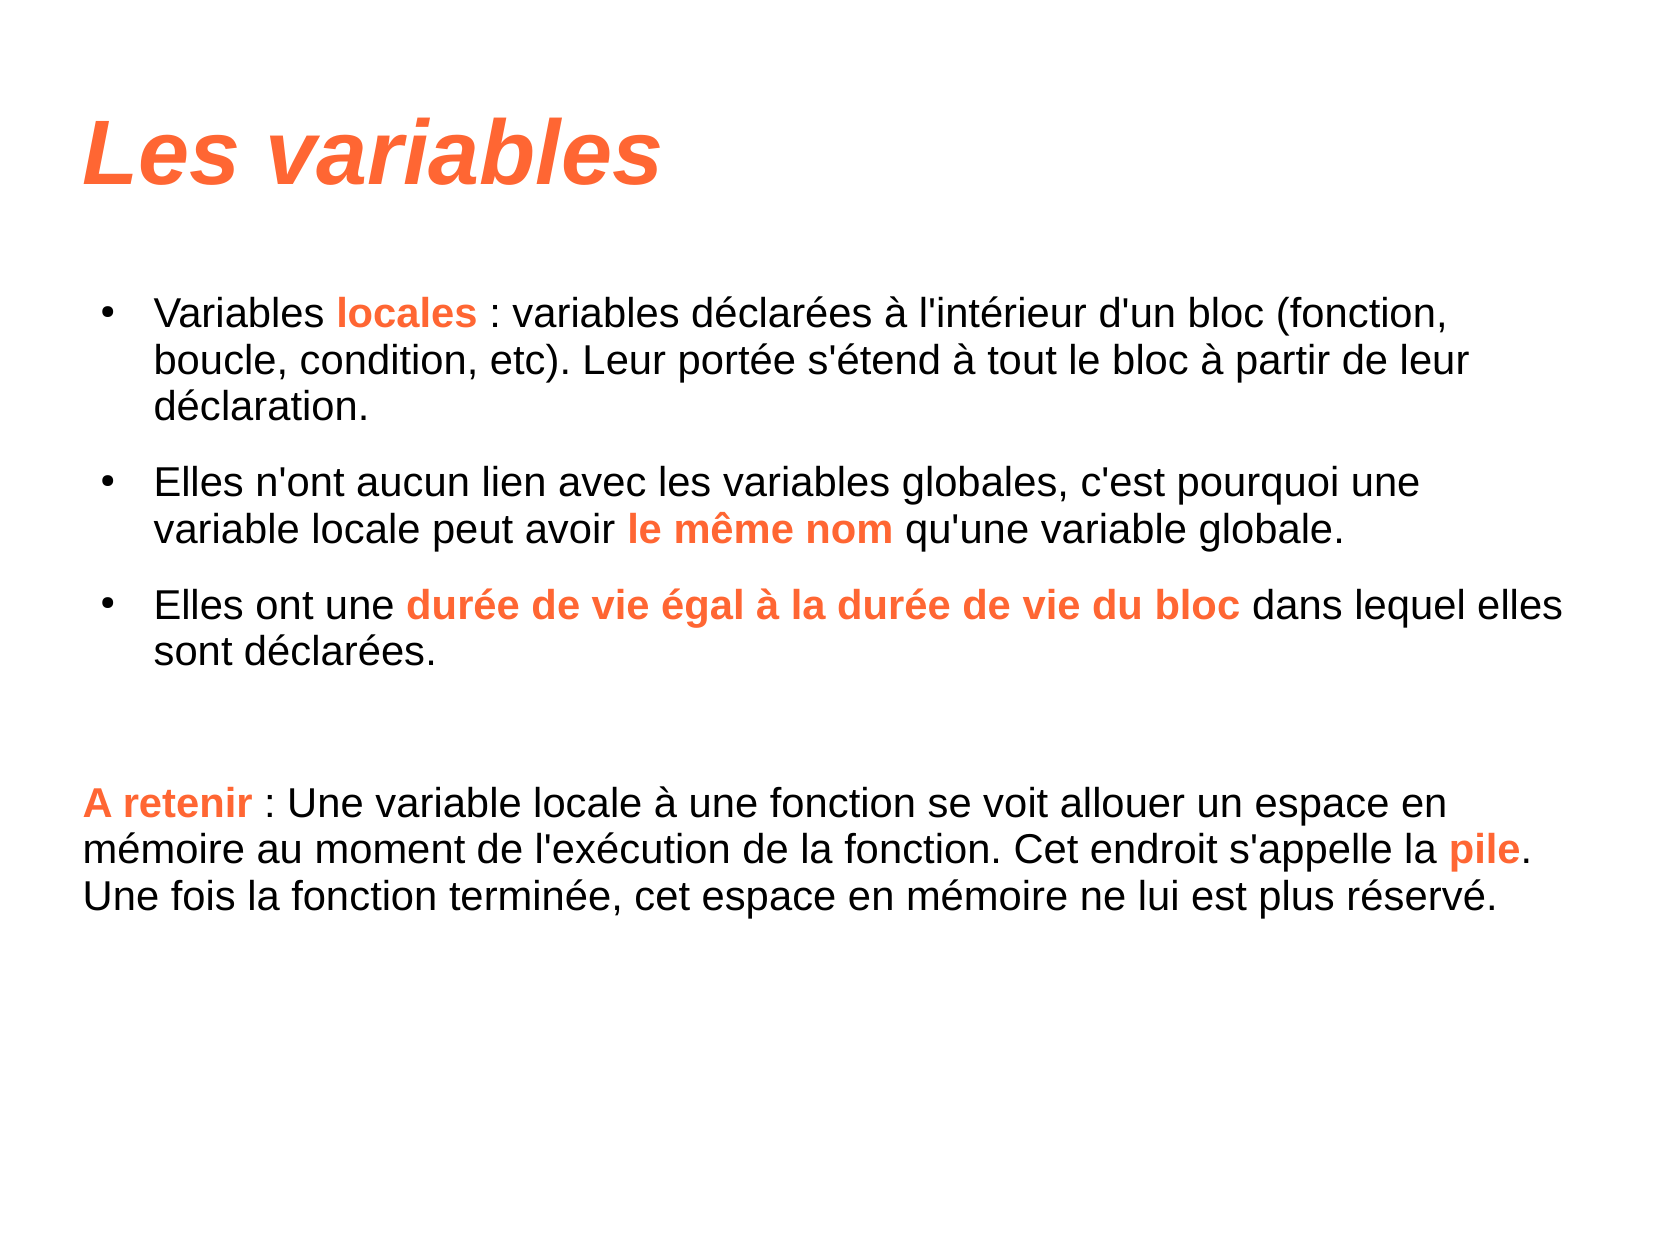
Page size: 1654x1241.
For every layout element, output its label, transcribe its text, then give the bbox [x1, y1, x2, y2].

list Variables locales : variables déclarées à l'intérieur d'un bloc (fonction, boucle, condition, etc). Leur portée s'étend à tout le bloc à partir de leur déclaration. Elles n'ont aucun lien avec les variables globales, c'est pourquoi une variable locale peut avoir le même nom qu'une variable globale. Elles ont une durée de vie égal à la durée de vie du bloc dans lequel elles sont déclarées. A retenir : Une variable locale à une fonction se voit allouer un espace en mémoire au moment de l'exécution de la fonction. Cet endroit s'appelle la pile. Une fois la fonction terminée, cet espace en mémoire ne lui est plus réservé. [82, 290, 1571, 927]
title Les variables [82, 49, 1571, 257]
